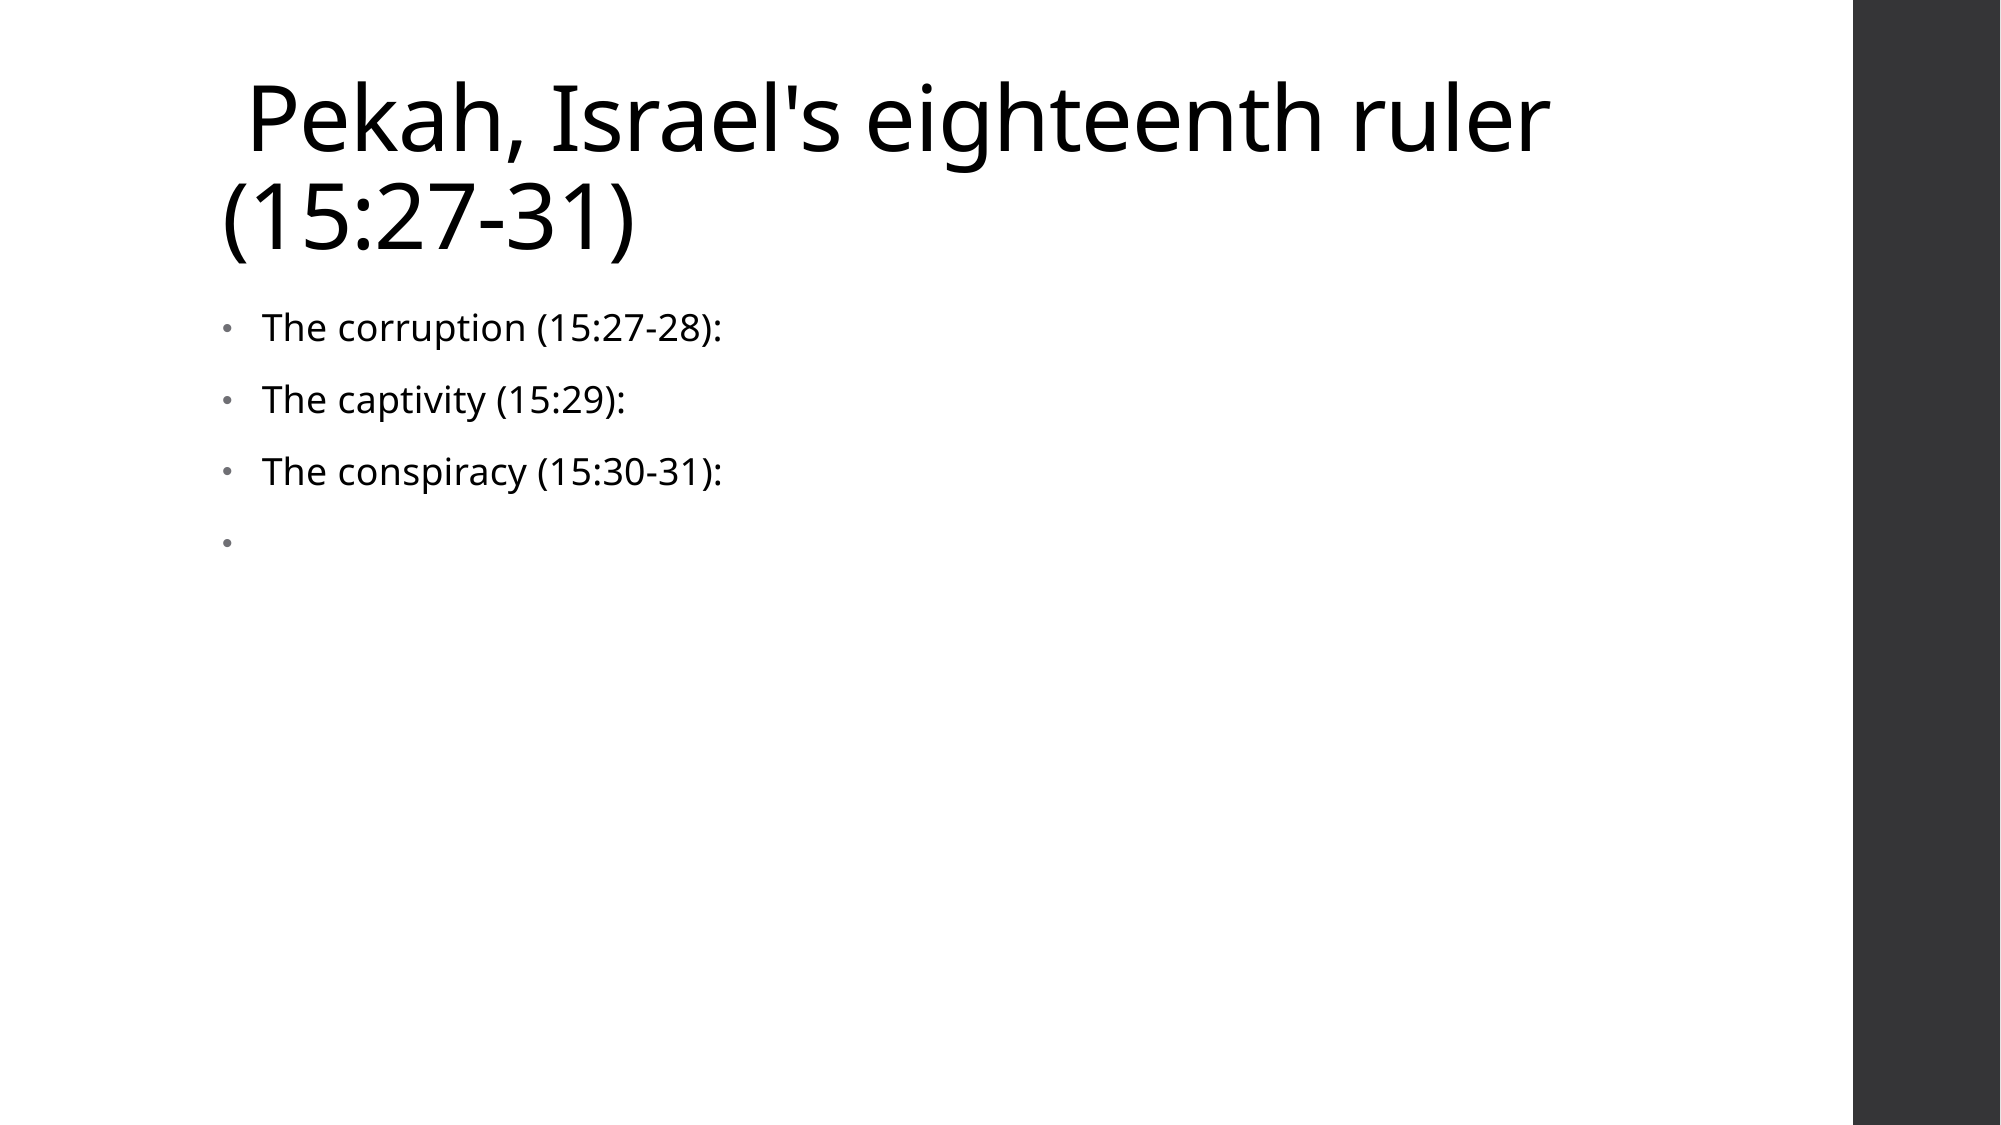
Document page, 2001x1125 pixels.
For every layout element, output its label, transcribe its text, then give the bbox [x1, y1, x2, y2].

list The corruption (15:27-28): The captivity (15:29): The conspiracy (15:30-31): [206, 299, 1617, 1014]
title Pekah, Israel's eighteenth ruler (15:27-31) [206, 60, 1797, 278]
